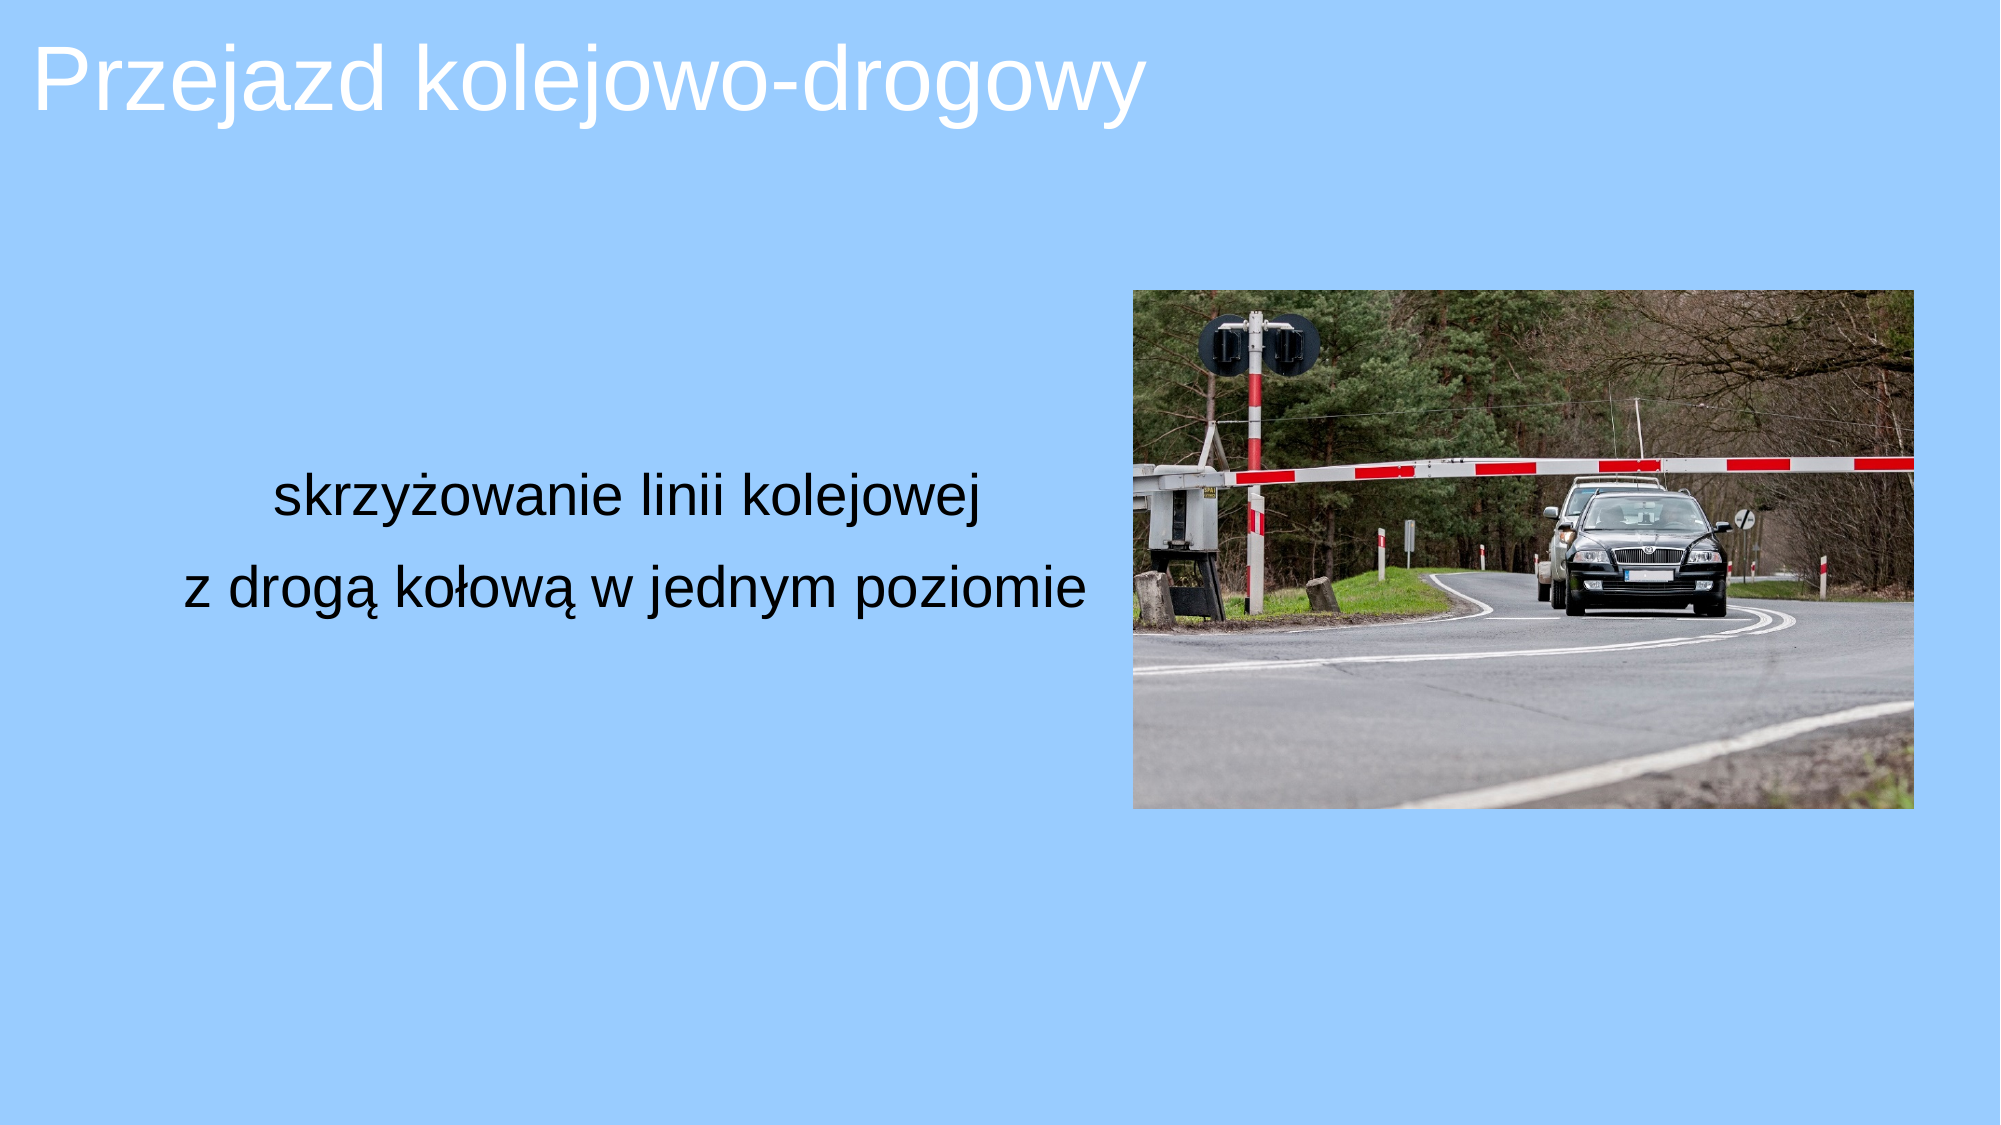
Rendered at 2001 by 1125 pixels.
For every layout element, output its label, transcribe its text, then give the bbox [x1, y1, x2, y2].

picture [1133, 290, 1914, 809]
title Przejazd kolejowo-drogowy [17, 23, 1743, 78]
list skrzyżowanie linii kolejowej z drogą kołową w jednym poziomie [159, 457, 1113, 642]
